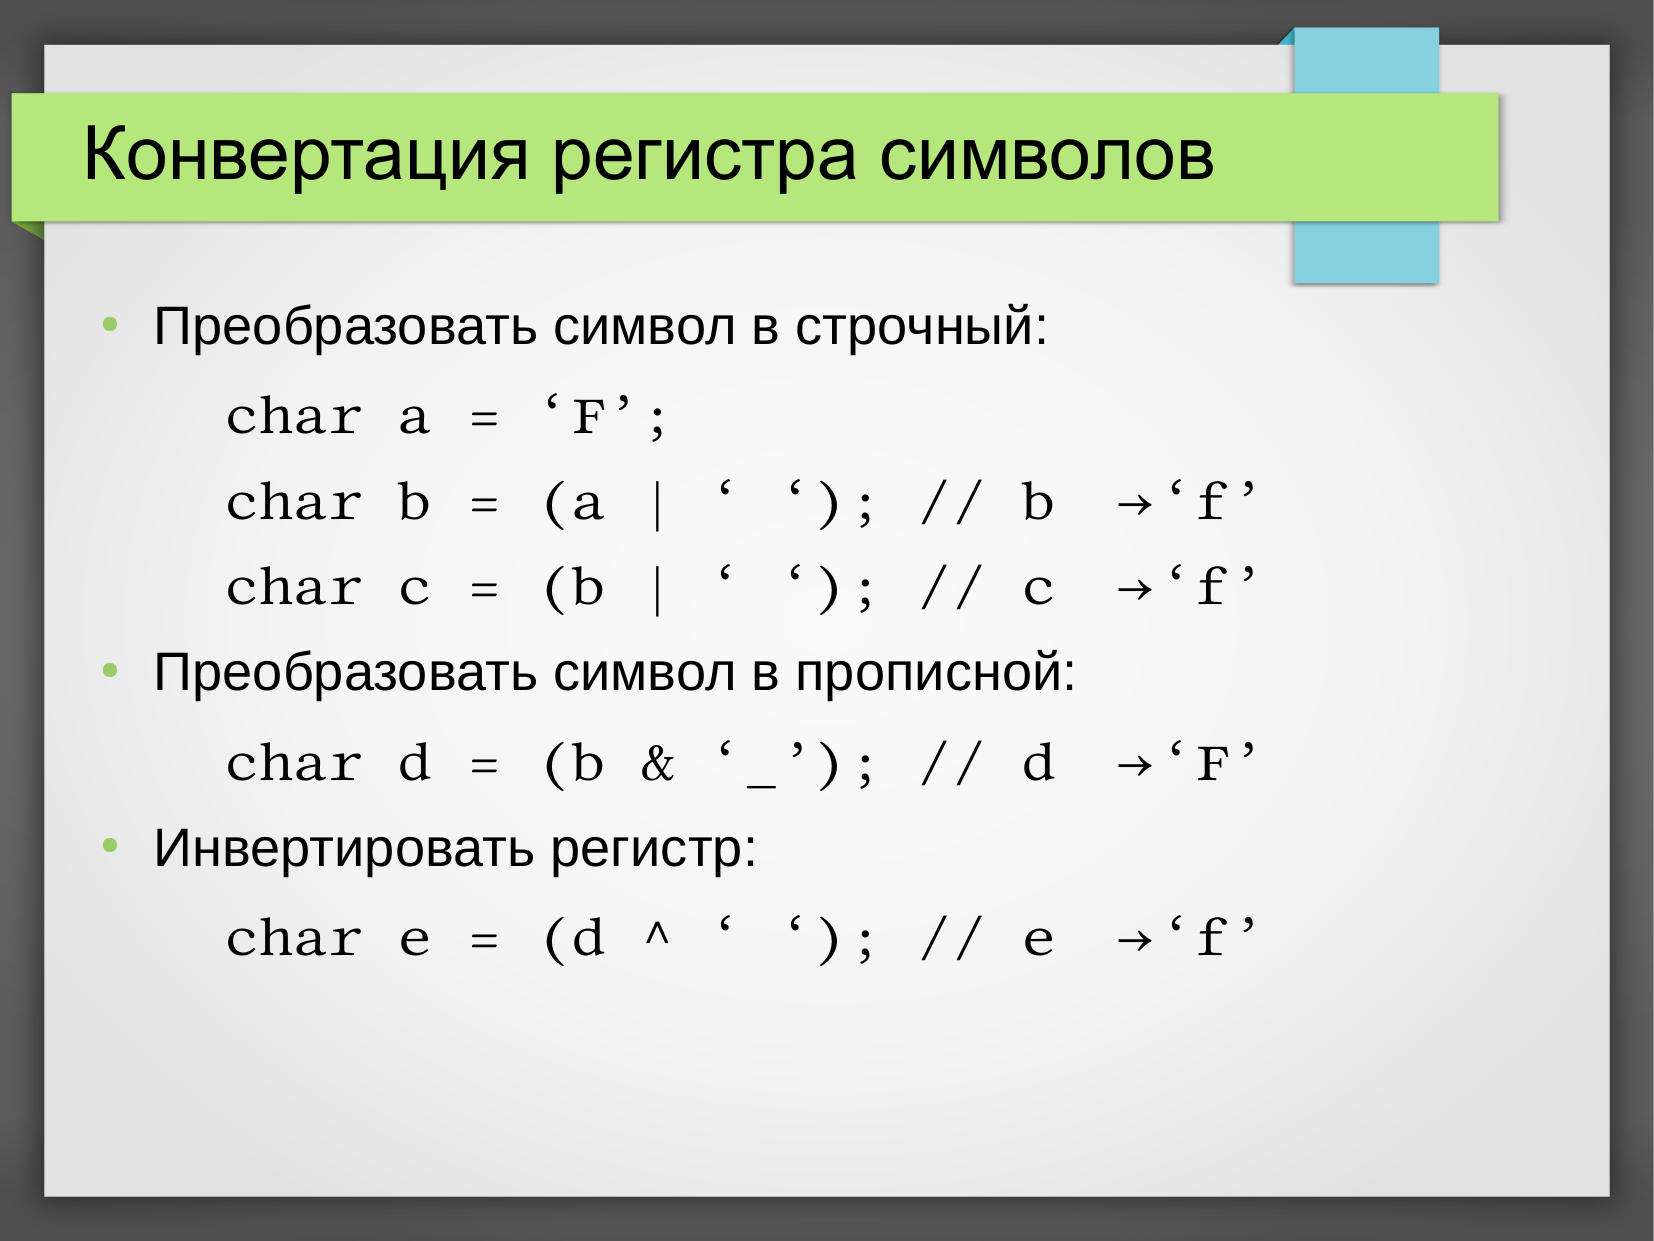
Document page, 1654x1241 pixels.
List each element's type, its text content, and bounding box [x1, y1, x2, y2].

picture [0, 0, 1654, 1241]
title Конвертация регистра символов [82, 94, 1264, 213]
list Преобразовать символ в строчный: char a = ‘F’; char b = (a | ‘ ‘); // b → ‘f’ char c = (b | ‘ ‘); // c → ‘f’ Преобразовать символ в прописной: char d = (b & ‘_’); // d → ‘F’ Инвертировать регистр: char e = (d ^ ‘ ‘); // e → ‘f’ [82, 295, 1571, 1015]
